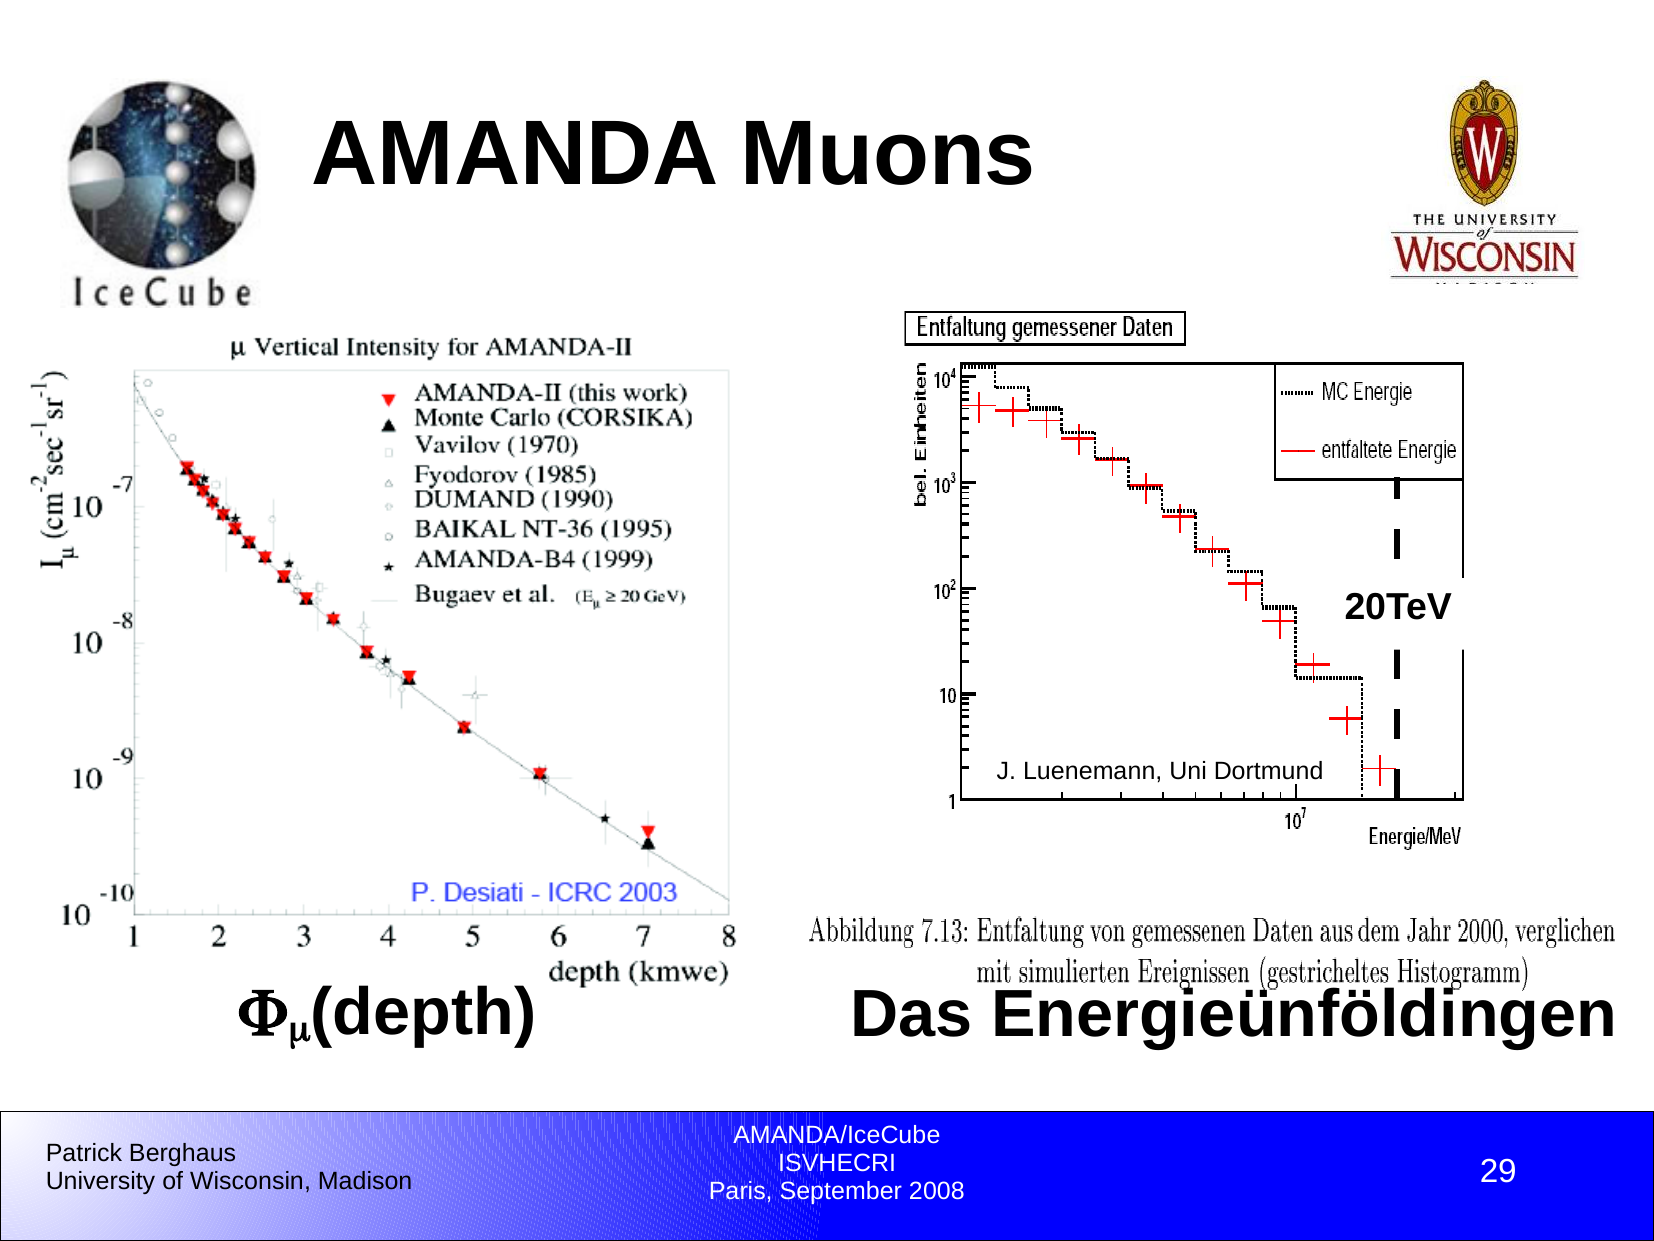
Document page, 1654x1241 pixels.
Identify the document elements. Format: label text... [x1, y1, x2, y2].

picture [60, 78, 263, 308]
text_box J. Luenemann, Uni Dortmund [981, 749, 1341, 802]
text_box Fm(depth) [222, 966, 552, 1102]
text_box Das Energieünföldingen [835, 968, 1633, 1085]
picture [17, 76, 1654, 1010]
text_box AMANDA Muons [296, 93, 1053, 248]
text_box 20TeV [1329, 578, 1468, 650]
